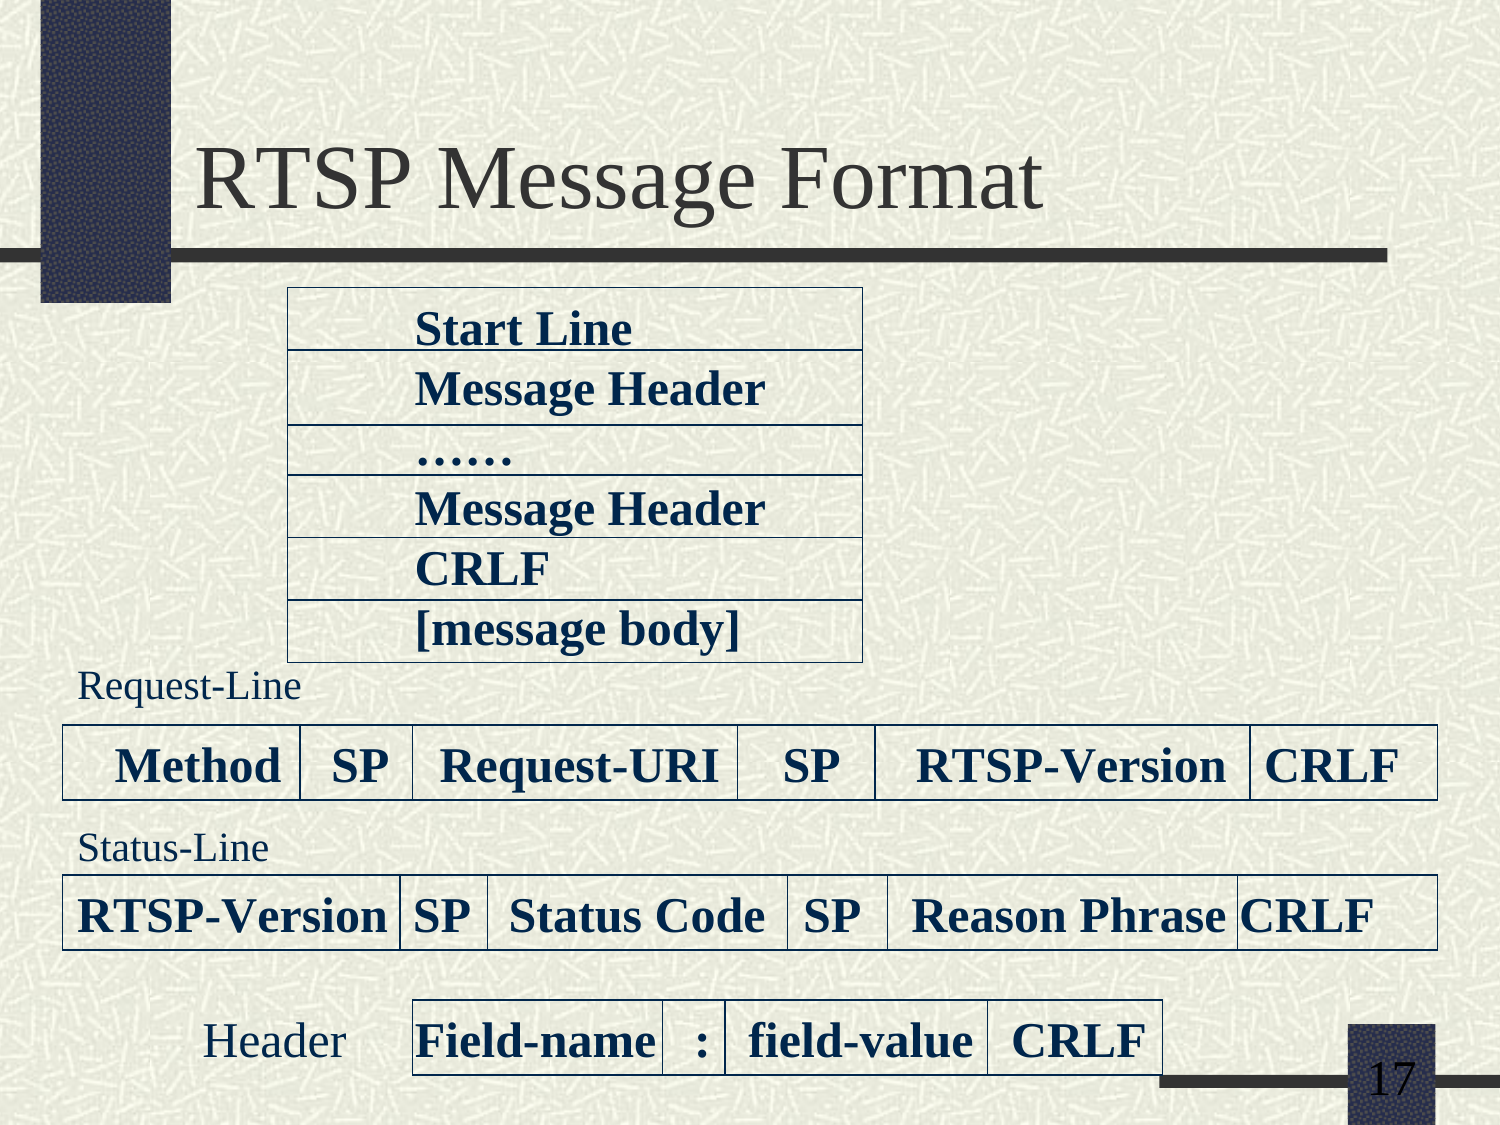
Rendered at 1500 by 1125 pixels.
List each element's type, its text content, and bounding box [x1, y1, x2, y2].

text_box Start Line Message Header …… Message Header CRLF [message body] [399, 538, 785, 599]
text_box Method SP Request-URI SP RTSP-Version CRLF [99, 724, 1428, 801]
text_box RTSP-Version SP Status Code SP Reason Phrase CRLF [62, 874, 1403, 1011]
text_box Request-Line [62, 650, 318, 716]
title RTSP Message Format [179, 46, 1455, 235]
text_box Start Line Message Header …… Message Header CRLF [message body] [399, 601, 785, 663]
text_box Field-name : field-value CRLF [399, 999, 1163, 1076]
picture [0, 0, 1500, 1125]
text_box Start Line Message Header …… Message Header CRLF [message body] [399, 351, 785, 424]
text_box Start Line Message Header …… Message Header CRLF [message body] [399, 426, 785, 474]
text_box Status-Line [62, 812, 413, 878]
text_box Start Line Message Header …… Message Header CRLF [message body] [399, 476, 785, 537]
text_box Header [187, 999, 362, 1076]
text_box Start Line Message Header …… Message Header CRLF [message body] [399, 287, 785, 349]
